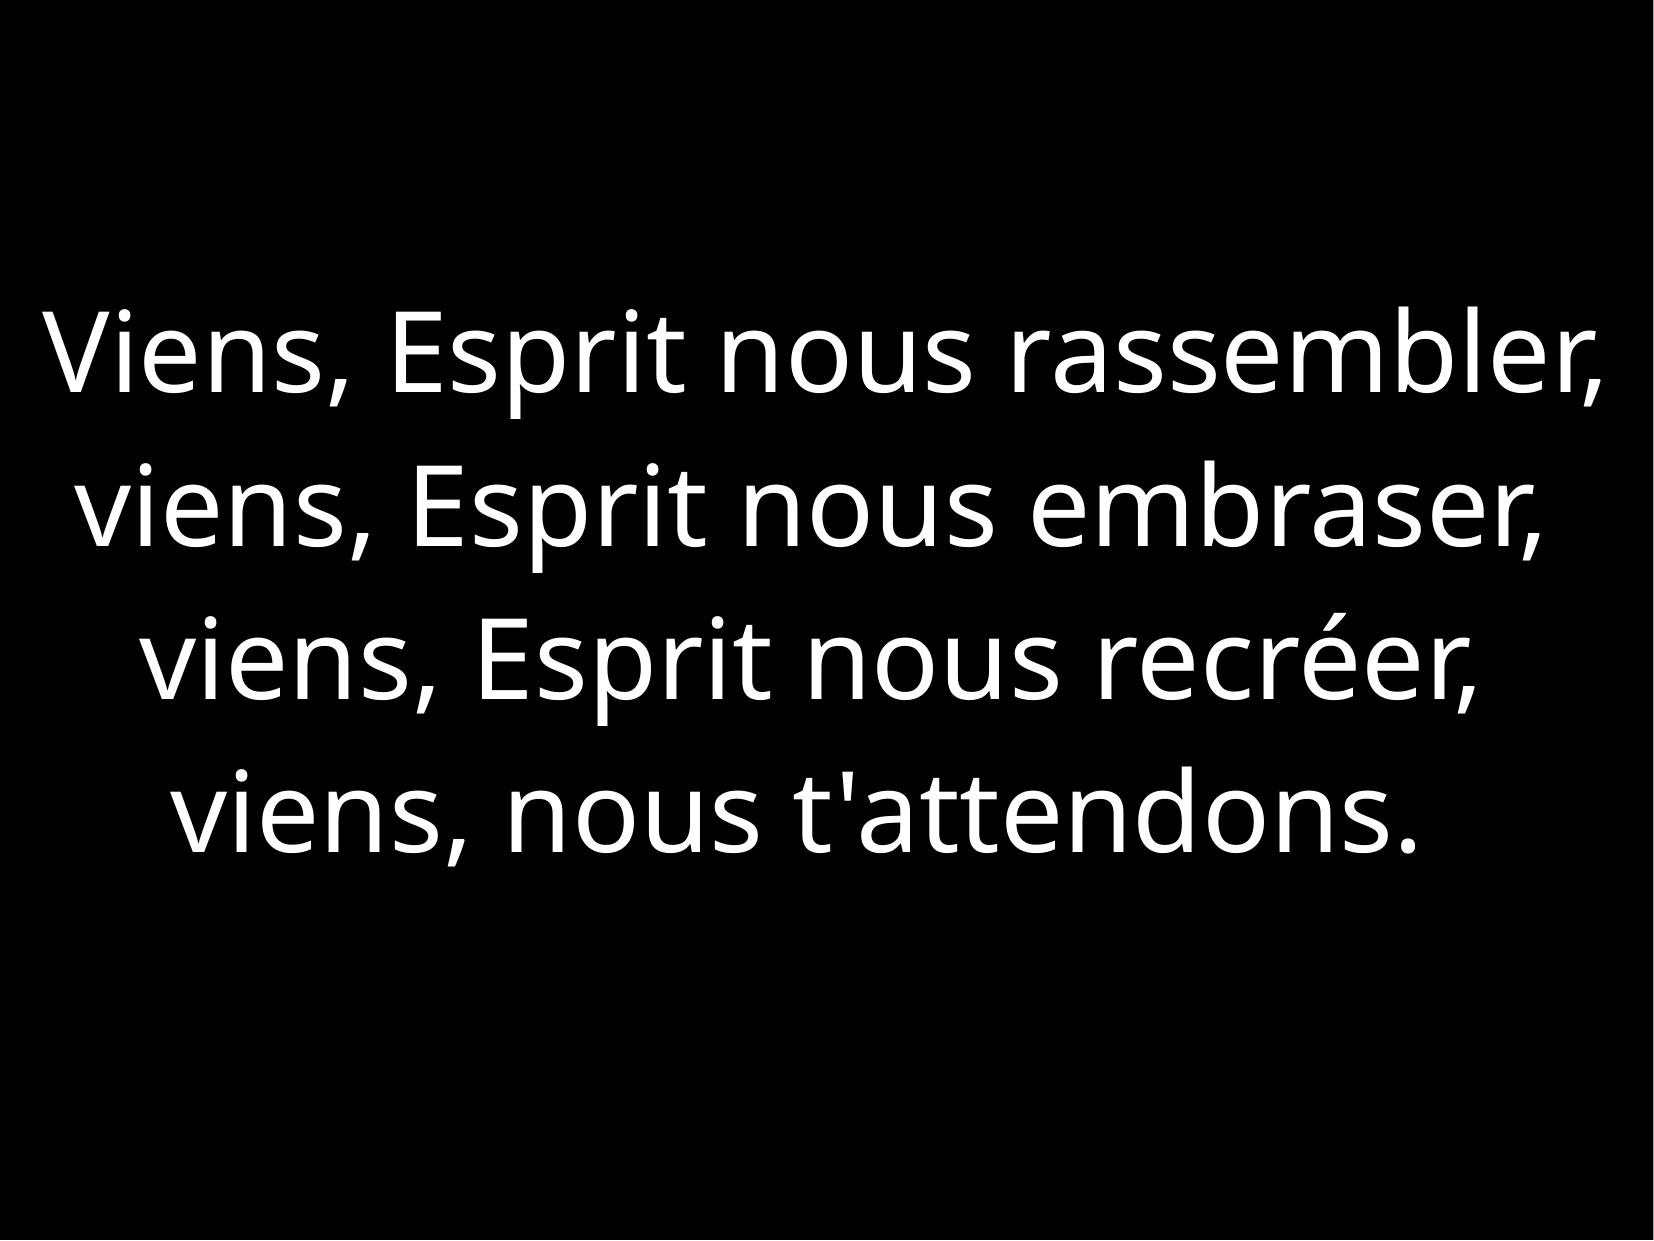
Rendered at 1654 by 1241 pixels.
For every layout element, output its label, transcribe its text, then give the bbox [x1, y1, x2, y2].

subtitle Viens, Esprit nous rassembler, viens, Esprit nous embraser, viens, Esprit nous recréer, viens, nous t'attendons. [29, 49, 1625, 1109]
